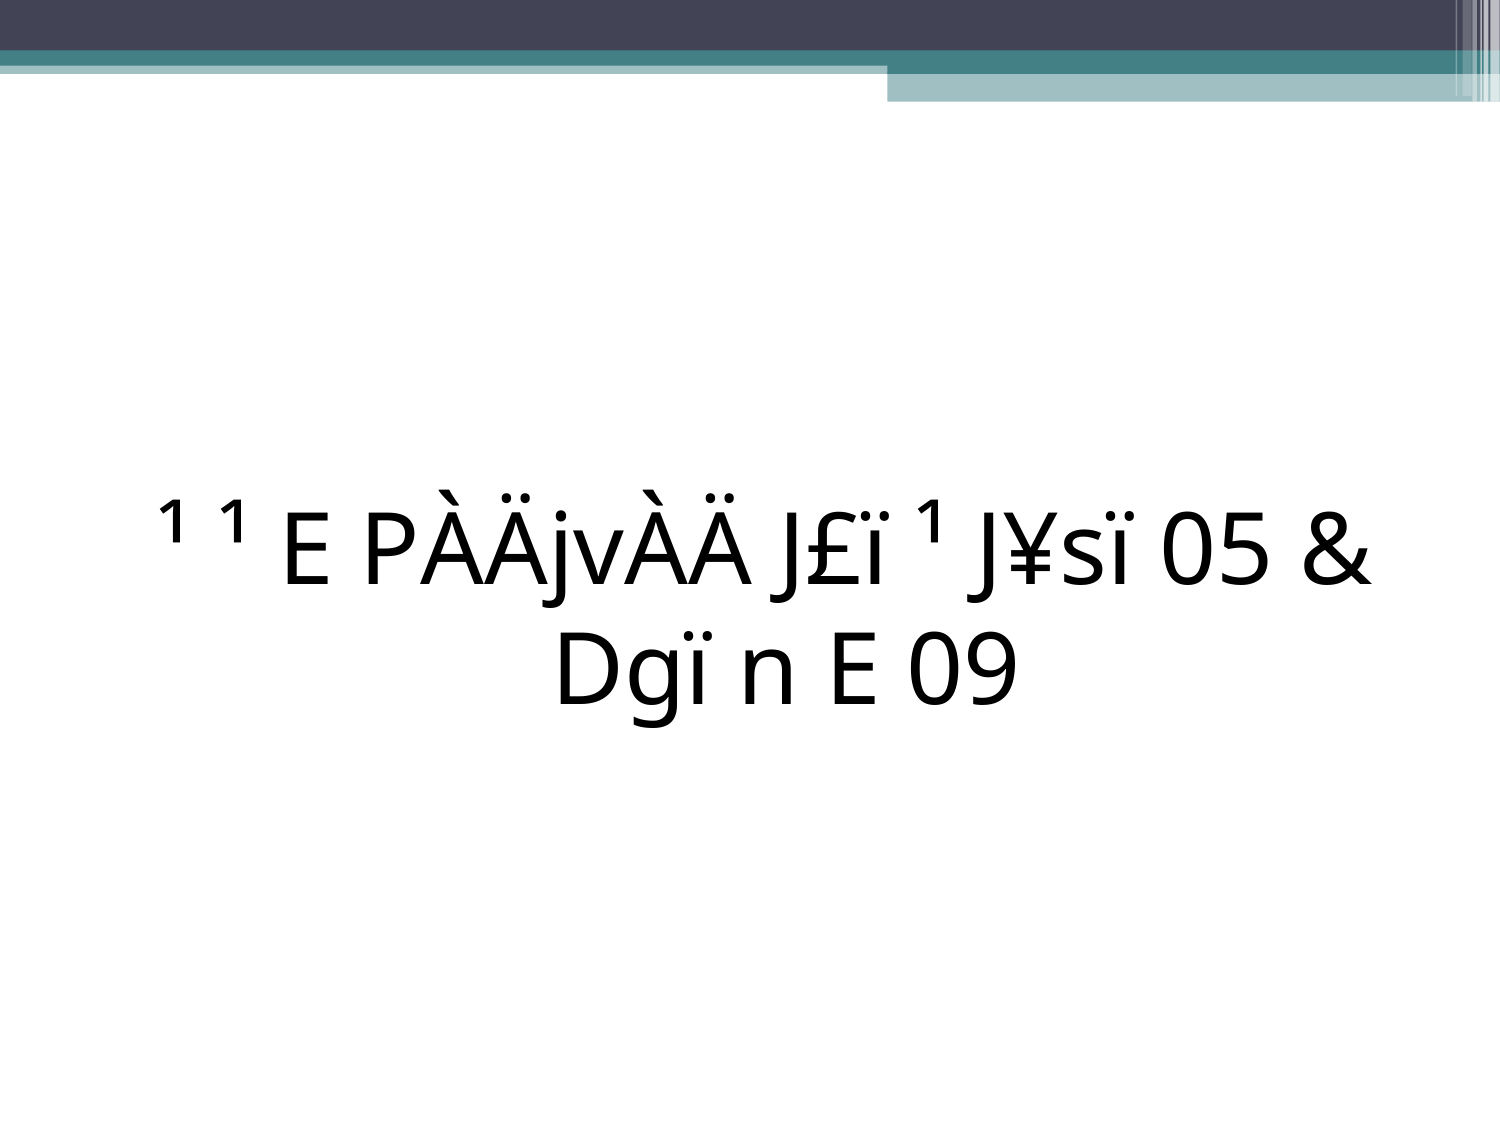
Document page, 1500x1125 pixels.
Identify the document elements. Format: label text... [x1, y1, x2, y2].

list ¹ ¹ E PÀÄjvÀÄ J£ï ¹ J¥sï 05 & Dgï n E 09 [87, 324, 1426, 863]
